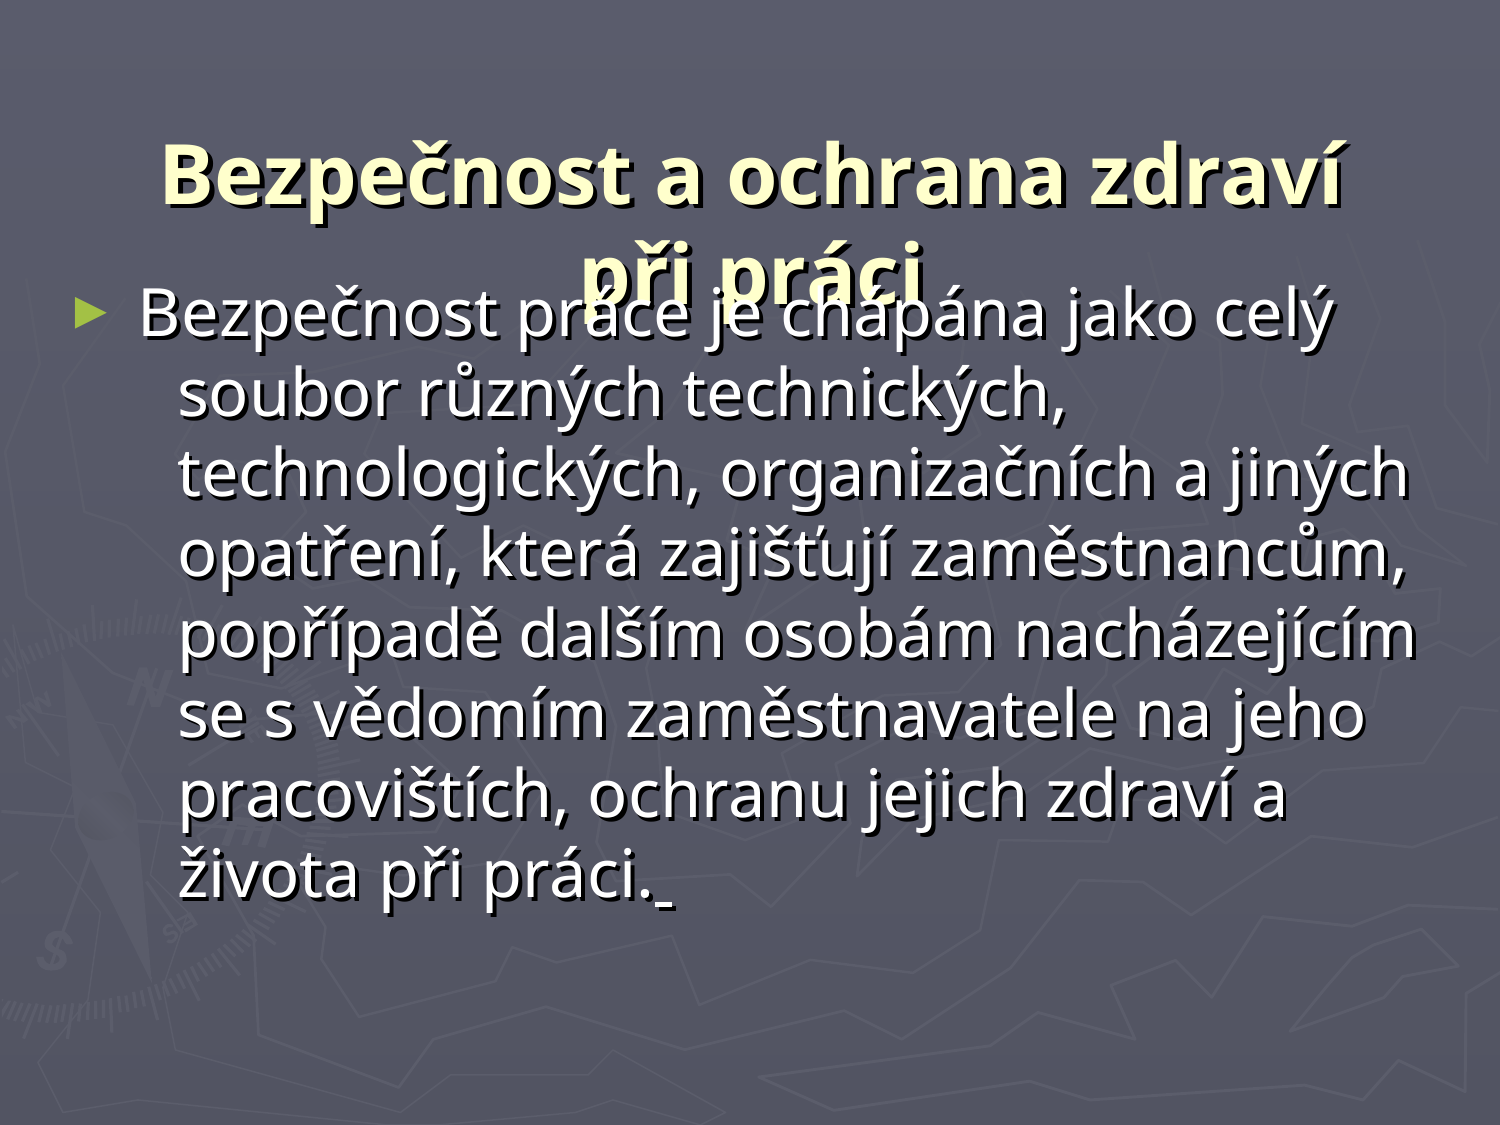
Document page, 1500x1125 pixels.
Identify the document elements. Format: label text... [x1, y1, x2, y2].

list Bezpečnost práce je chápána jako celý soubor různých technických, technologických, organizačních a jiných opatření, která zajišťují zaměstnancům, popřípadě dalším osobám nacházejícím se s vědomím zaměstnavatele na jeho pracovištích, ochranu jejich zdraví a života při práci. [49, 262, 1451, 1001]
title Bezpečnost a ochrana zdraví při práci [76, 113, 1427, 262]
